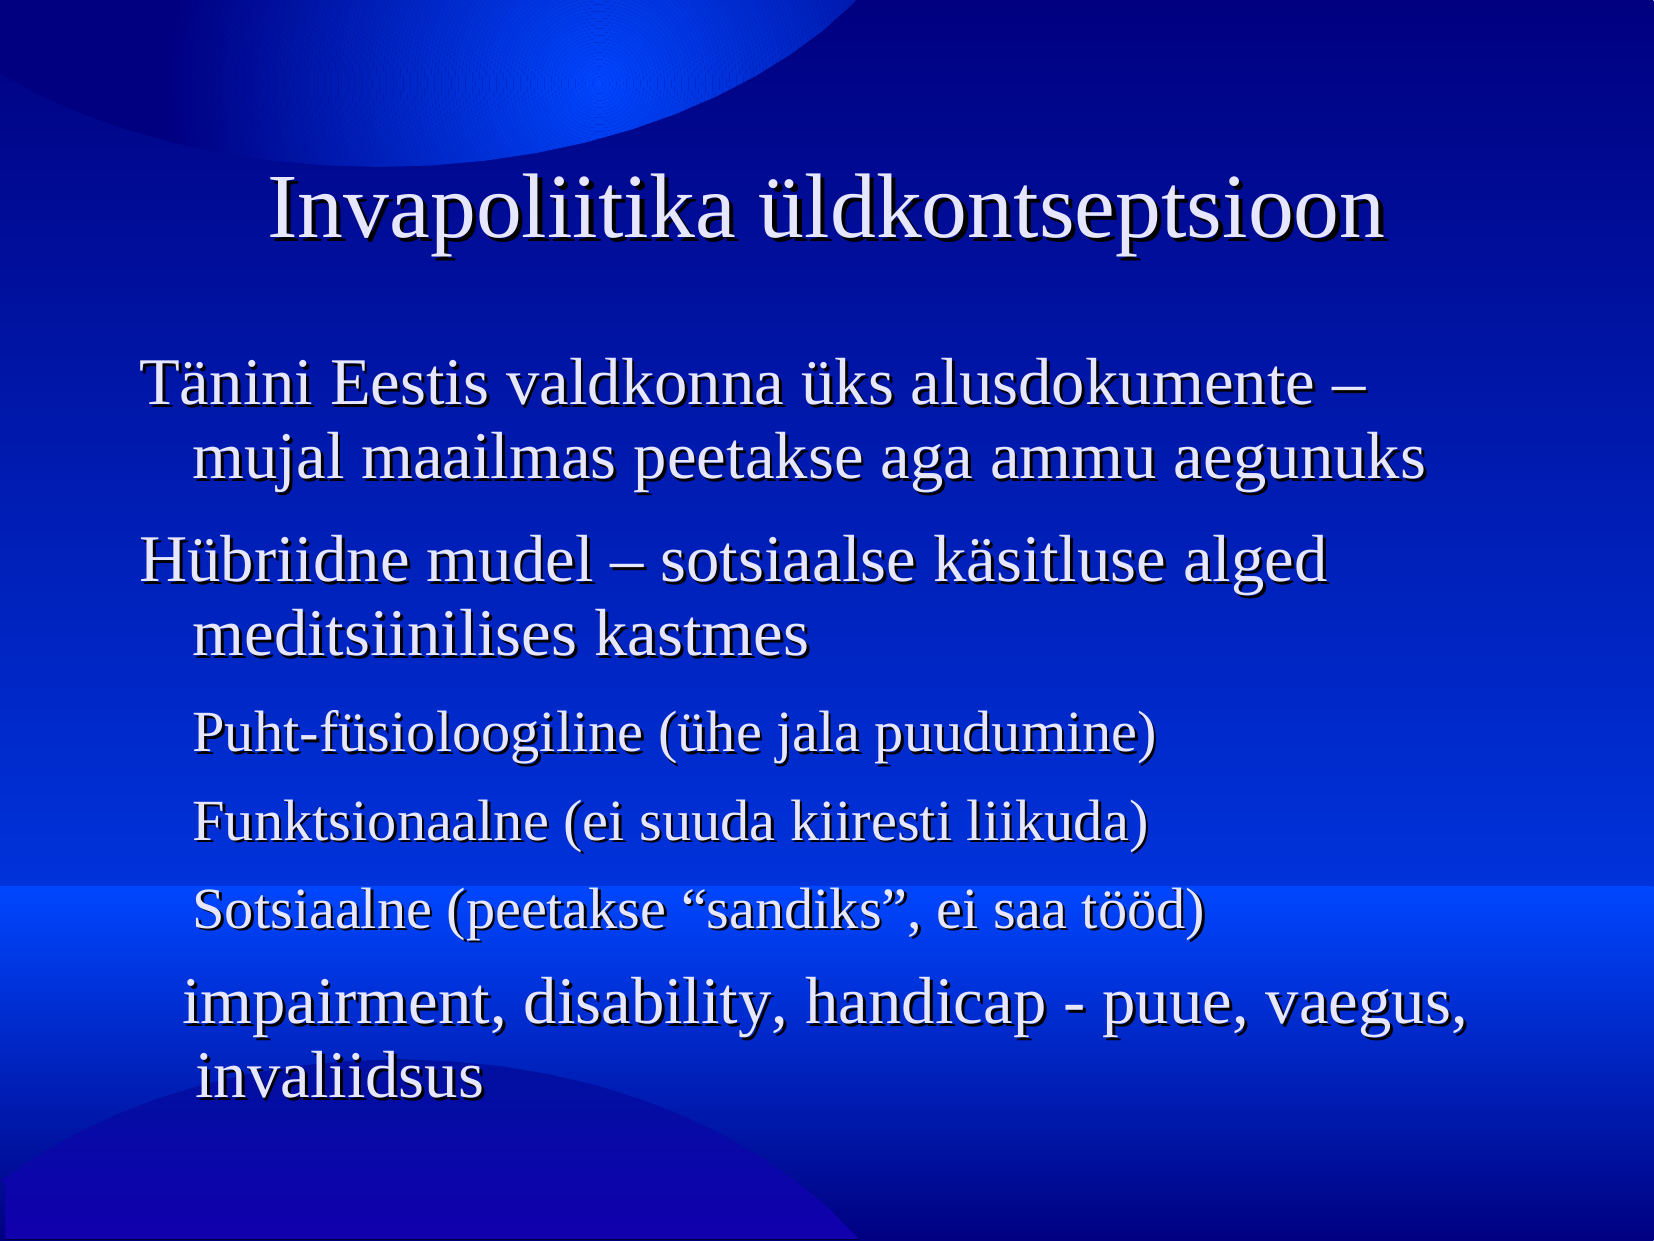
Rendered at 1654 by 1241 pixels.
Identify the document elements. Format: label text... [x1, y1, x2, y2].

list Tänini Eestis valdkonna üks alusdokumente – mujal maailmas peetakse aga ammu aegunuks Hübriidne mudel – sotsiaalse käsitluse alged meditsiinilises kastmes Puht-füsioloogiline (ühe jala puudumine) Funktsionaalne (ei suuda kiiresti liikuda) Sotsiaalne (peetakse “sandiks”, ei saa tööd) impairment, disability, handicap - puue, vaegus, invaliidsus [121, 344, 1534, 1127]
title Invapoliitika üldkontseptsioon [121, 102, 1534, 311]
